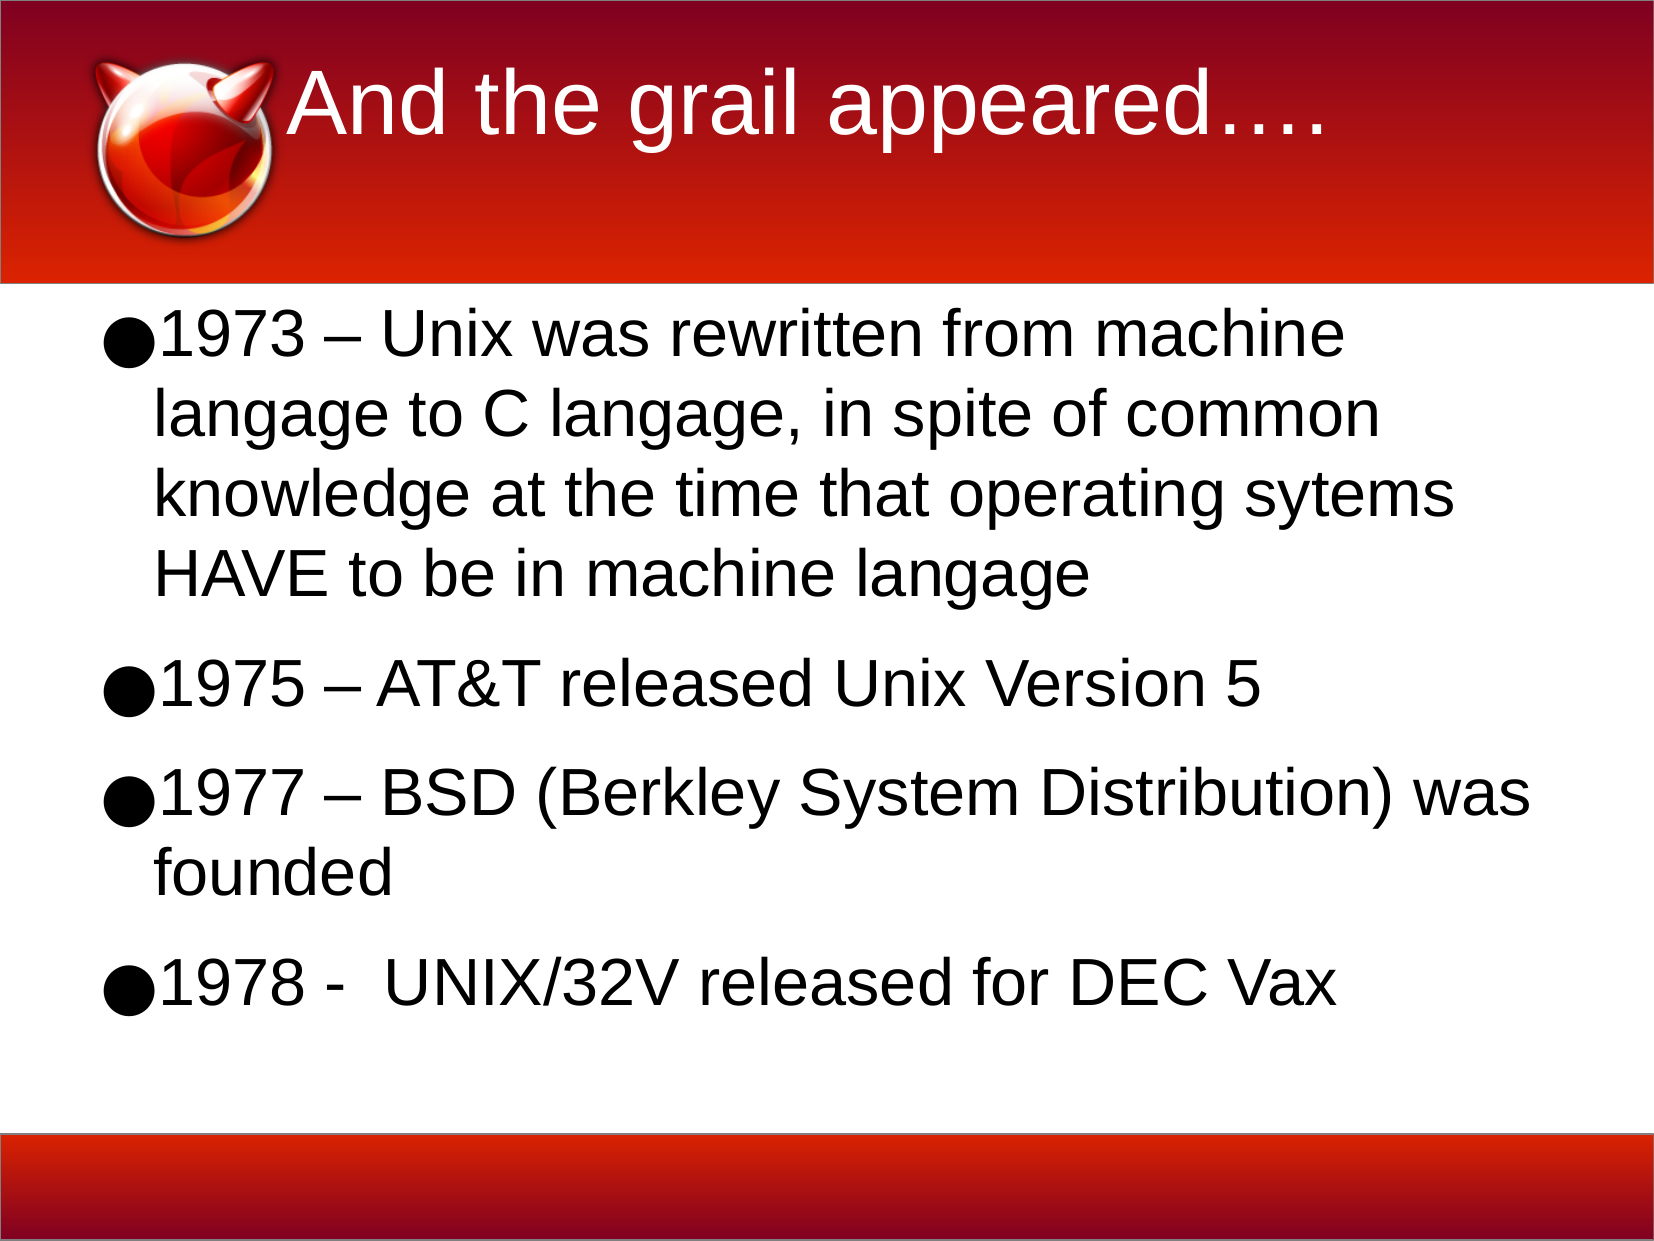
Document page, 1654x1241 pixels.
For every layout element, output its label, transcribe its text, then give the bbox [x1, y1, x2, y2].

text_box And the grail appeared…. [82, 49, 1536, 257]
text_box 1973 – Unix was rewritten from machine langage to C langage, in spite of common knowledge at the time that operating sytems HAVE to be in machine langage 1975 – AT&T released Unix Version 5 1977 – BSD (Berkley System Distribution) was founded 1978 - UNIX/32V released for DEC Vax [82, 290, 1538, 1010]
